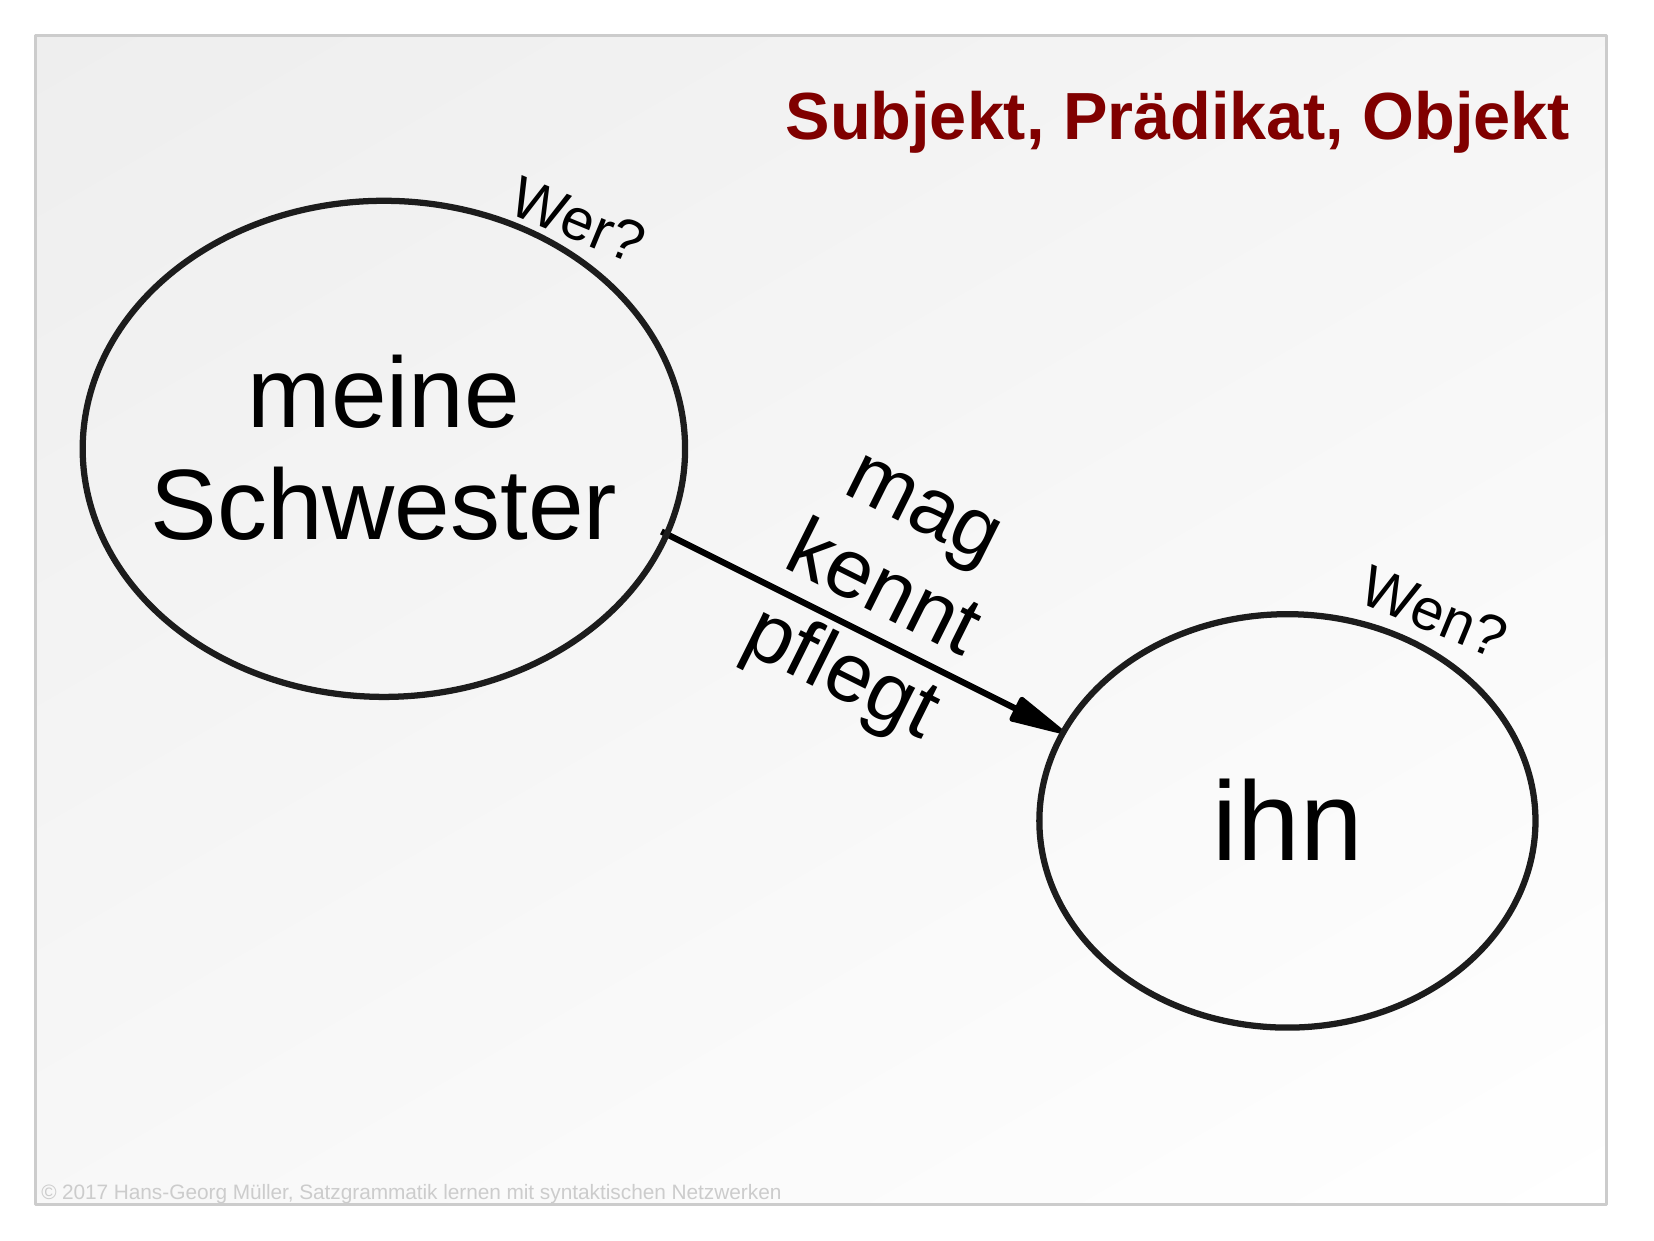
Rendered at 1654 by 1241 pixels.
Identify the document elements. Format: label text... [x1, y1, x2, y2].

text_box meine Schwester [82, 200, 686, 697]
text_box ihn [1039, 614, 1536, 1028]
title Subjekt, Prädikat, Objekt [82, 67, 1571, 166]
text_box Wer? [484, 150, 680, 296]
text_box Wen? [1310, 540, 1558, 754]
